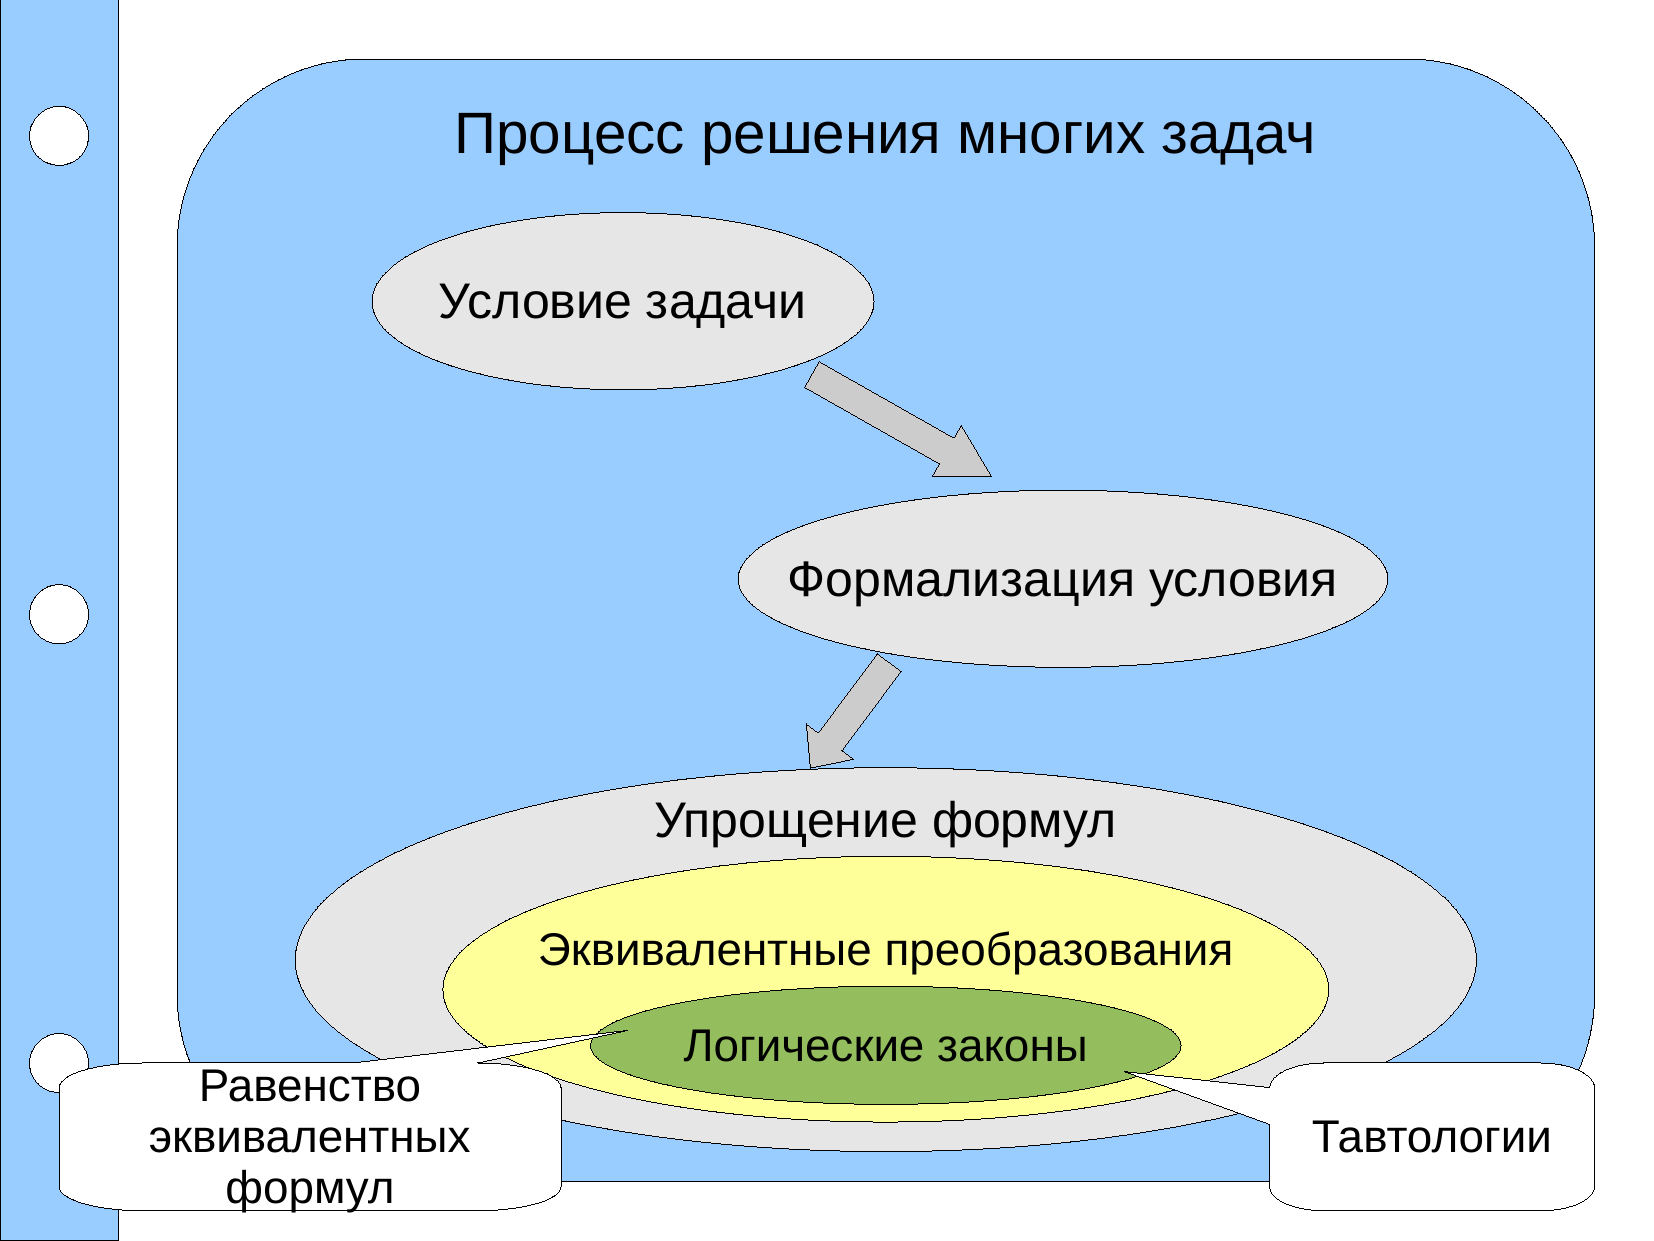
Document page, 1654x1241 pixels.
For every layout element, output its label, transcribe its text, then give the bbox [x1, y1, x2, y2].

text_box Условие задачи [372, 212, 875, 390]
text_box [804, 361, 992, 477]
text_box Упрощение формул [295, 767, 1477, 1087]
text_box Тавтологии [1124, 1062, 1595, 1211]
text_box Упрощение формул [557, 1079, 1238, 1152]
text_box Эквивалентные преобразования [442, 856, 1329, 1080]
text_box Процесс решения многих задач [562, 1114, 1269, 1182]
text_box Логические законы [590, 986, 1182, 1105]
text_box Равенство эквивалентных формул [59, 1030, 628, 1211]
text_box Формализация условия [738, 490, 1388, 668]
text_box [806, 653, 902, 769]
text_box Эквивалентные преобразования [506, 1039, 1175, 1123]
text_box Процесс решения многих задач [177, 59, 1595, 1069]
text_box [0, 0, 119, 1241]
